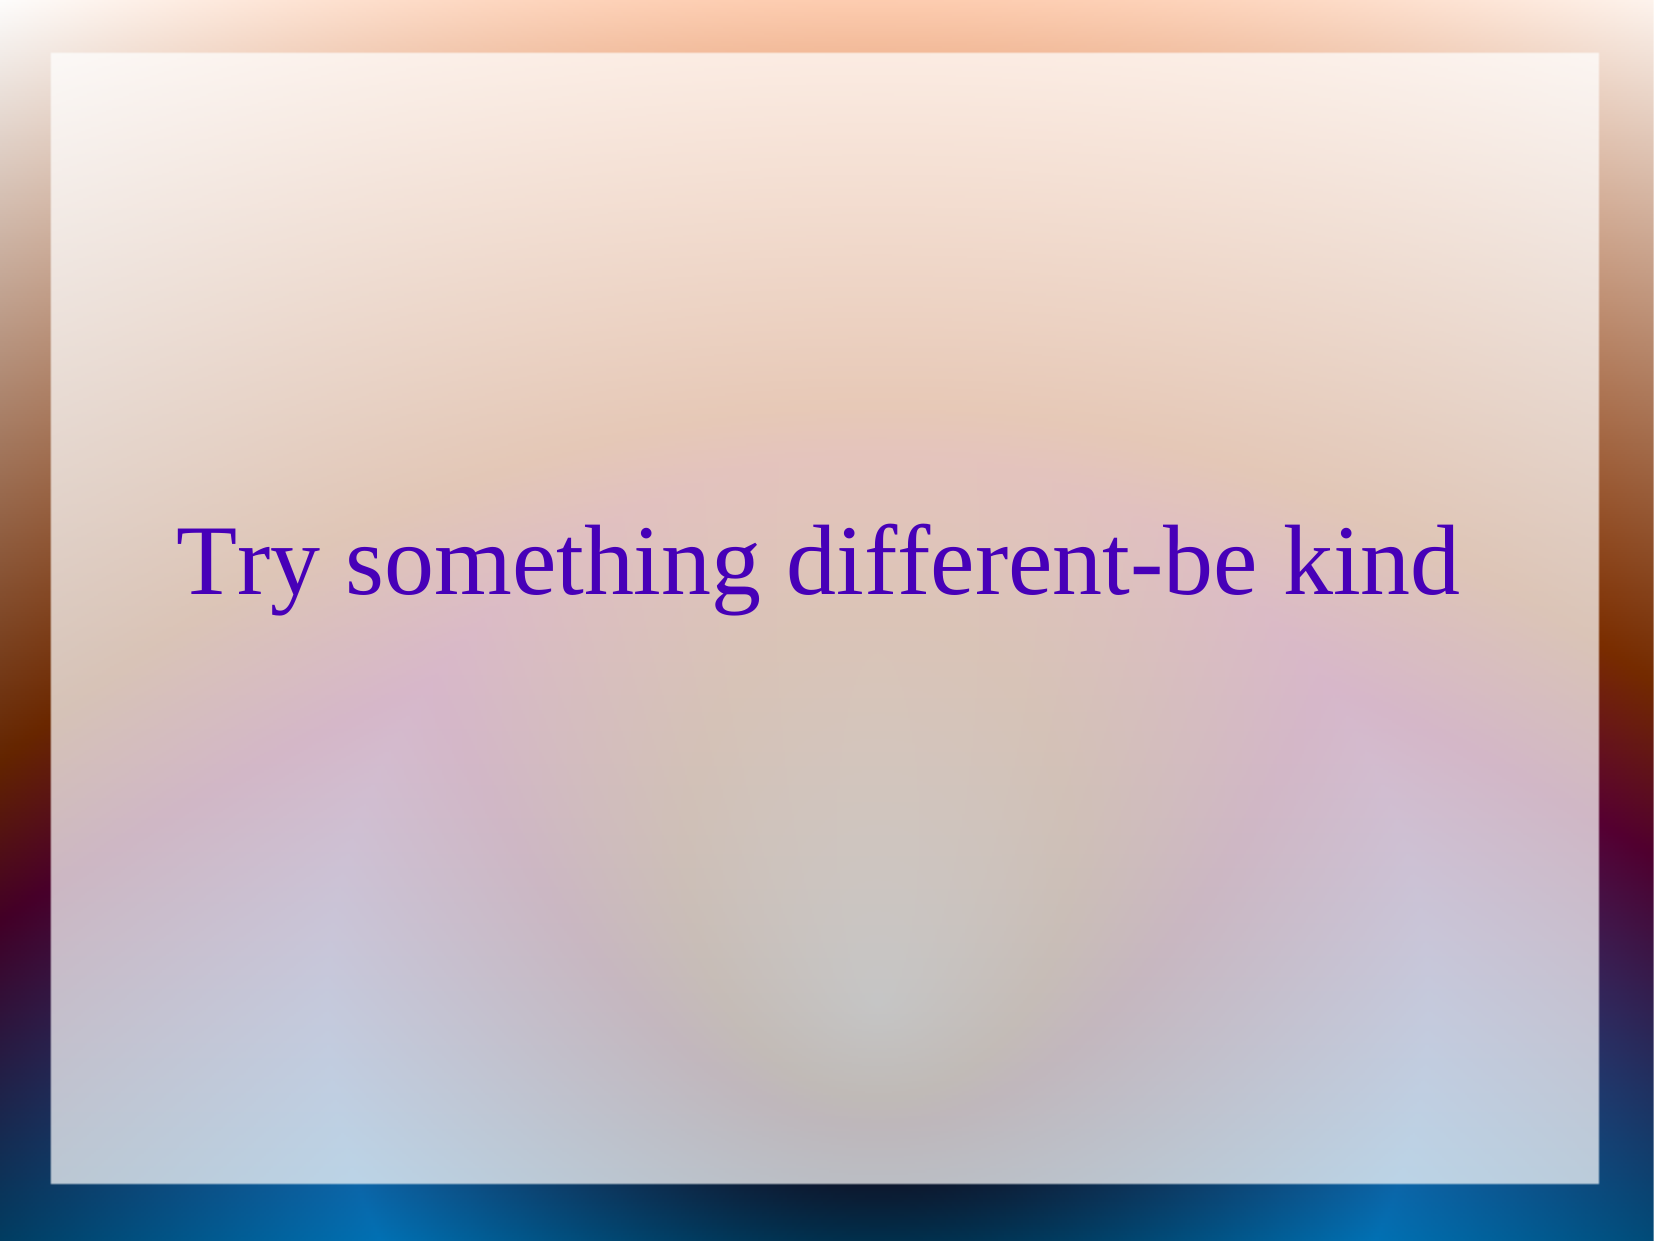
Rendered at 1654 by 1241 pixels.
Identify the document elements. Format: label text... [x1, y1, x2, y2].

subtitle Try something different-be kind [75, 71, 1564, 1051]
picture [0, 0, 1654, 1241]
